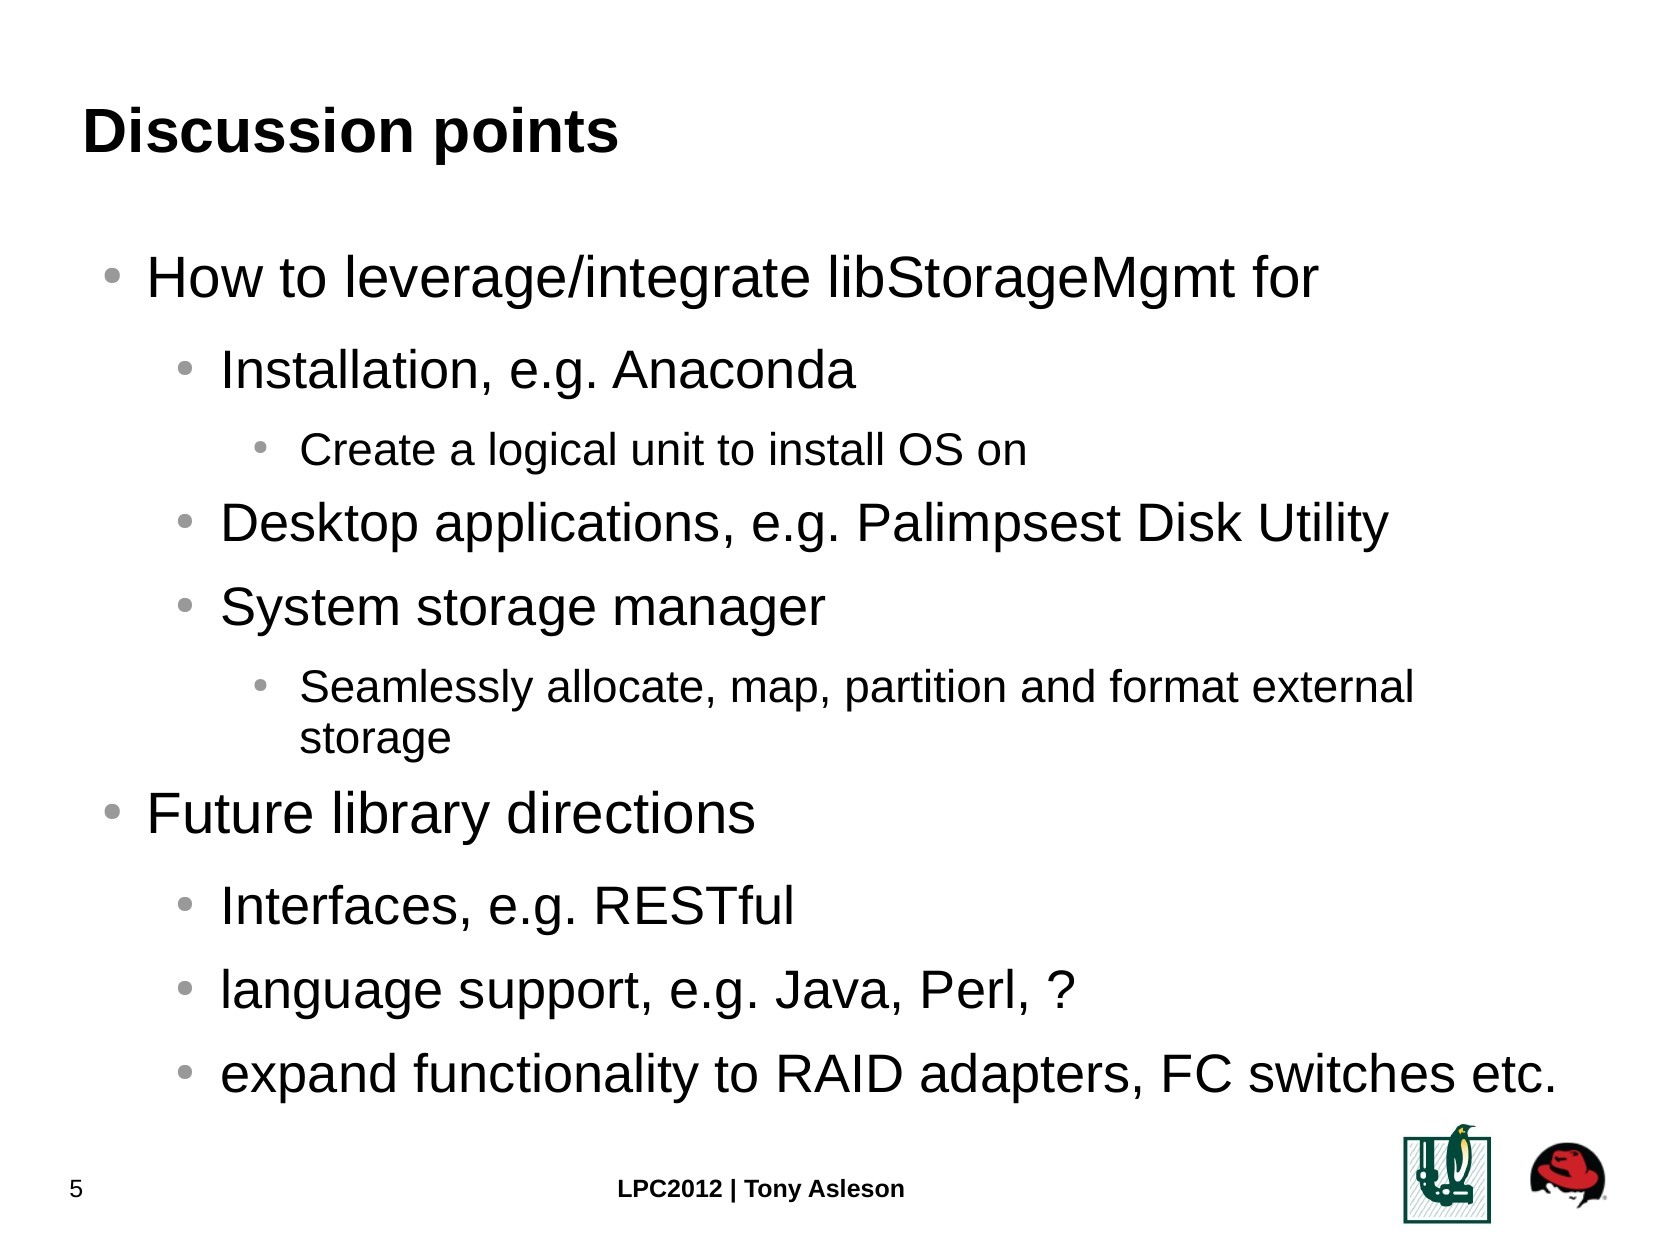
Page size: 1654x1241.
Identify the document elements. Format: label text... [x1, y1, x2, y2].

list How to leverage/integrate libStorageMgmt for Installation, e.g. Anaconda Create a logical unit to install OS on Desktop applications, e.g. Palimpsest Disk Utility System storage manager Seamlessly allocate, map, partition and format external storage Future library directions Interfaces, e.g. RESTful language support, e.g. Java, Perl, ? expand functionality to RAID adapters, FC switches etc. [86, 244, 1576, 1105]
picture [1529, 1140, 1613, 1218]
picture [1391, 1122, 1504, 1239]
title Discussion points [82, 37, 1571, 226]
